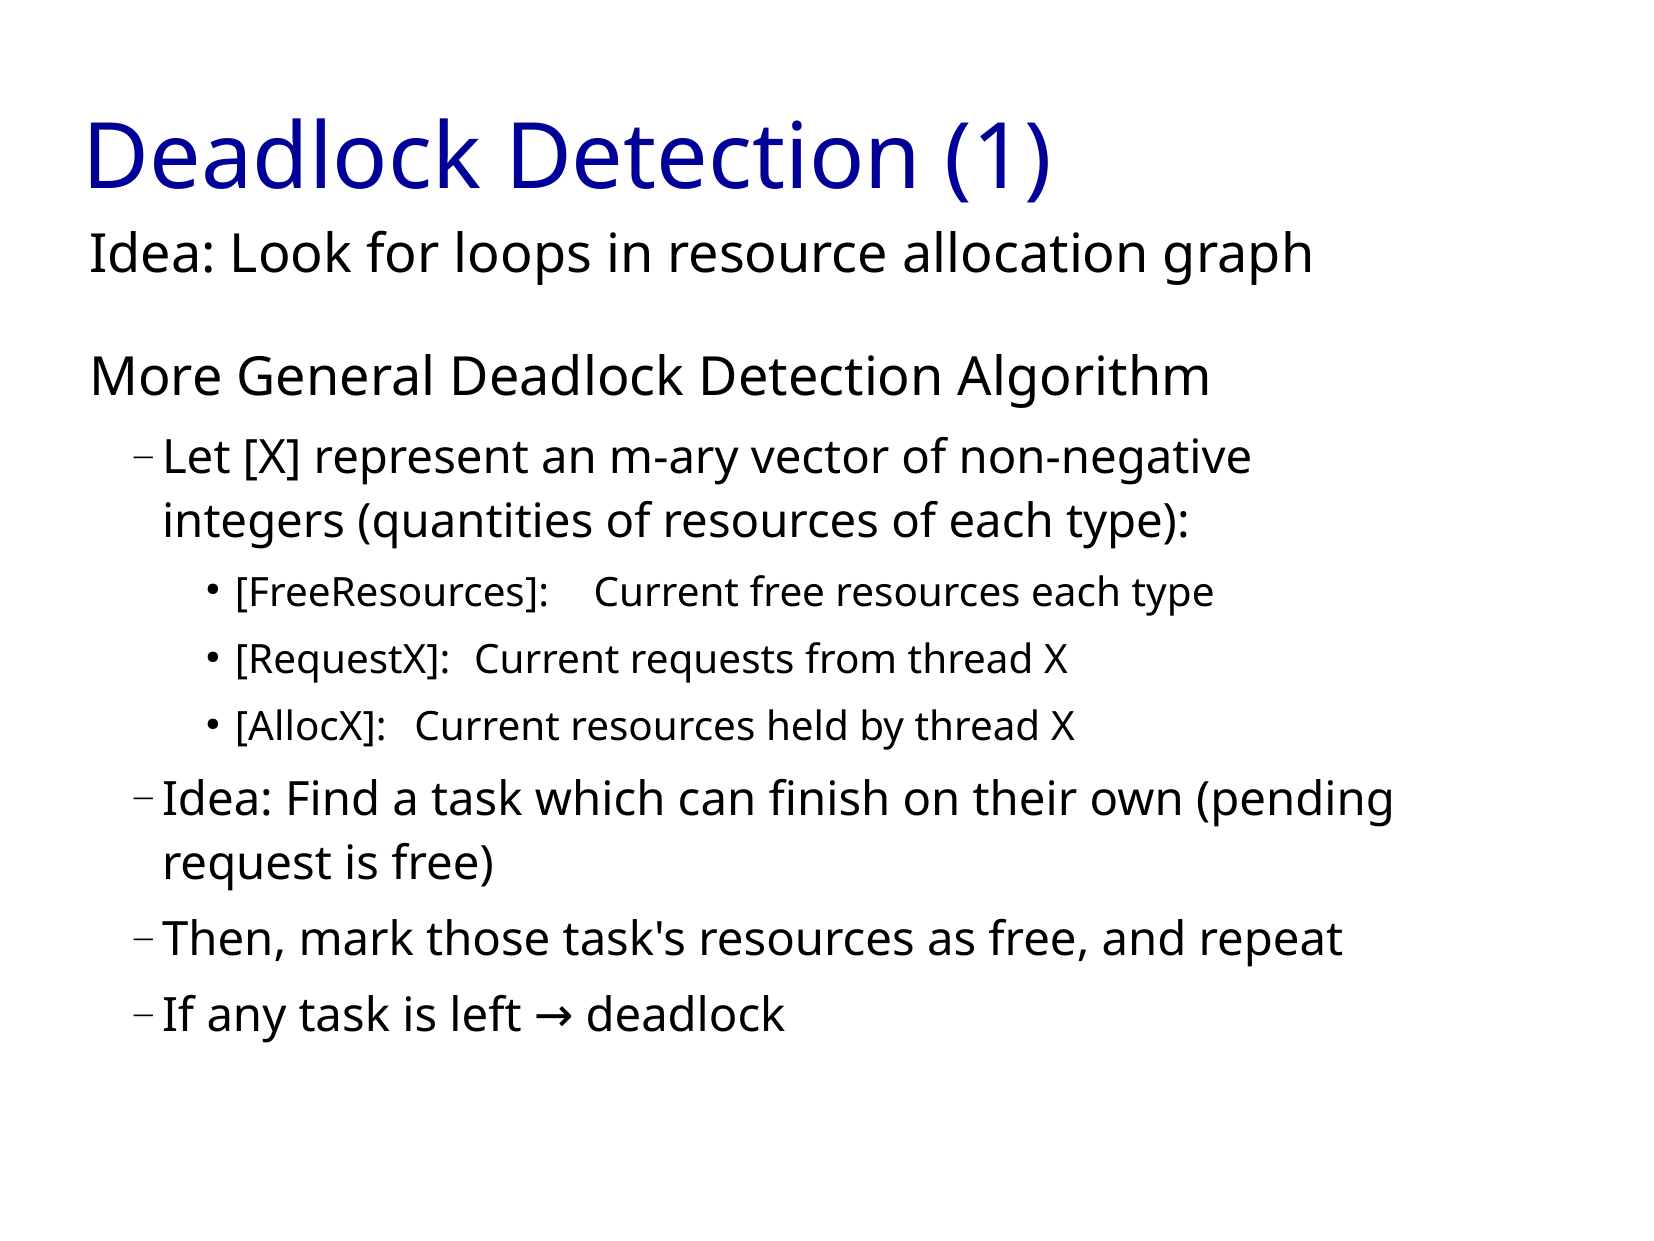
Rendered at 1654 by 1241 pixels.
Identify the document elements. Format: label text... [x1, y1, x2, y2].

list Idea: Look for loops in resource allocation graph More General Deadlock Detection Algorithm Let [X] represent an m-ary vector of non-negative integers (quantities of resources of each type): [FreeResources]: Current free resources each type [RequestX]: Current requests from thread X [AllocX]: Current resources held by thread X Idea: Find a task which can finish on their own (pending request is free) Then, mark those task's resources as free, and repeat If any task is left → deadlock [60, 215, 1571, 1111]
title Deadlock Detection (1) [82, 49, 1571, 215]
